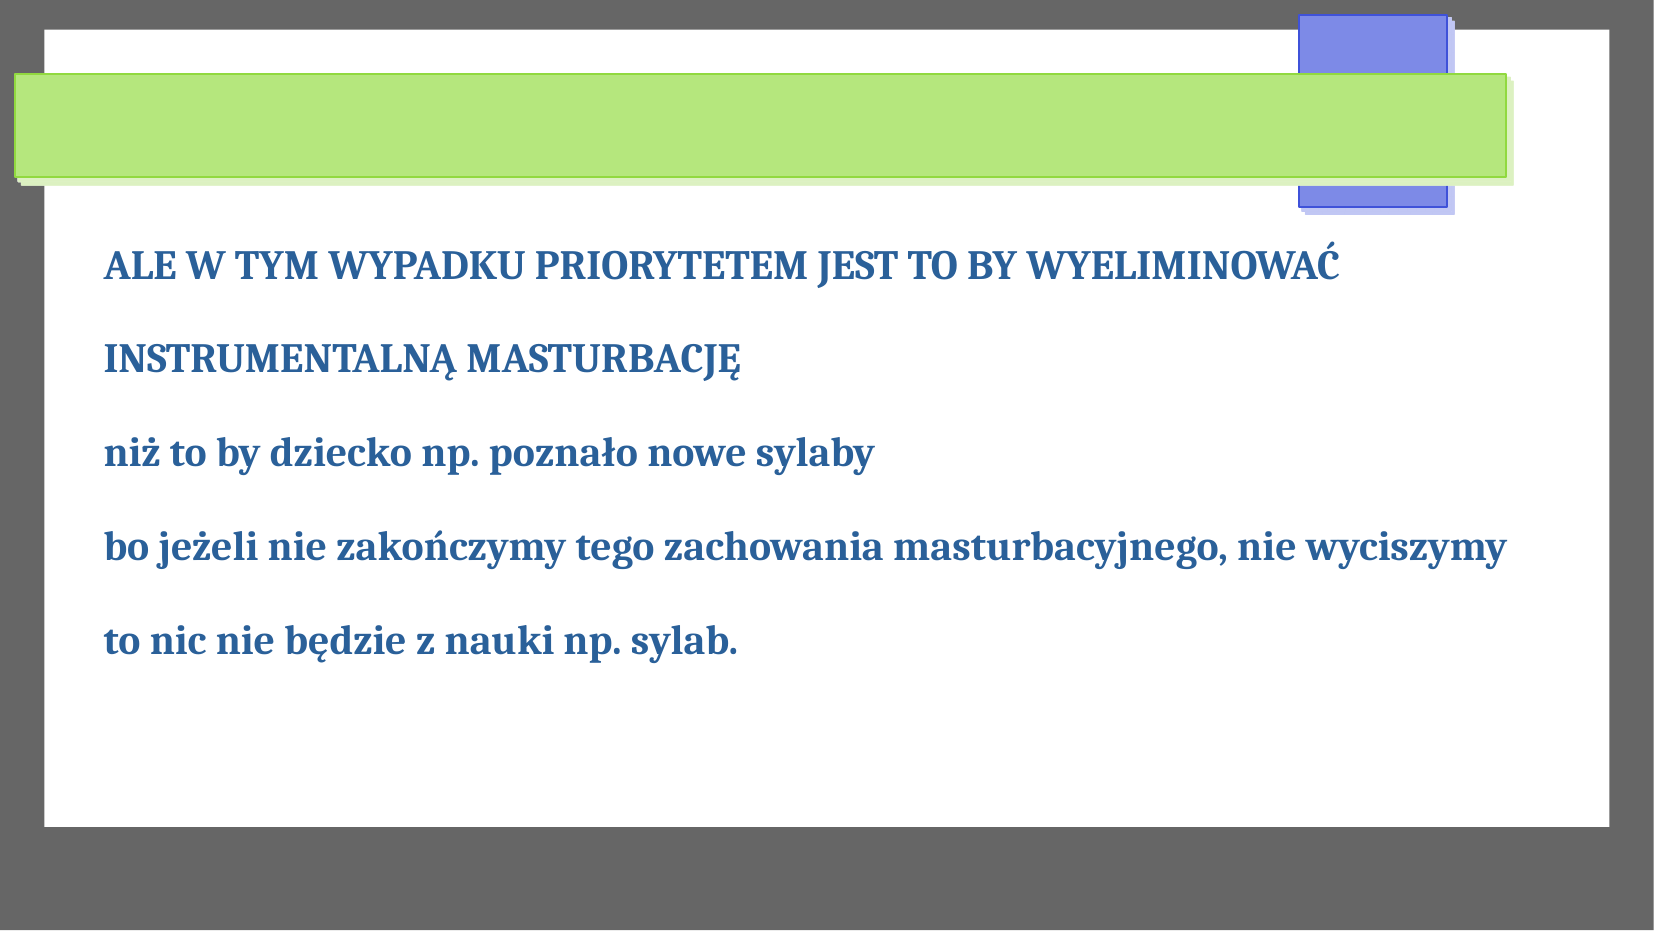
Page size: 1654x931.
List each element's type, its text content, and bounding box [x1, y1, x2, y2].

list ALE W TYM WYPADKU PRIORYTETEM JEST TO BY WYELIMINOWAĆ INSTRUMENTALNĄ MASTURBACJĘ niż to by dziecko np. poznało nowe sylaby bo jeżeli nie zakończymy tego zachowania masturbacyjnego, nie wyciszymy to nic nie będzie z nauki np. sylab. [103, 217, 1580, 809]
